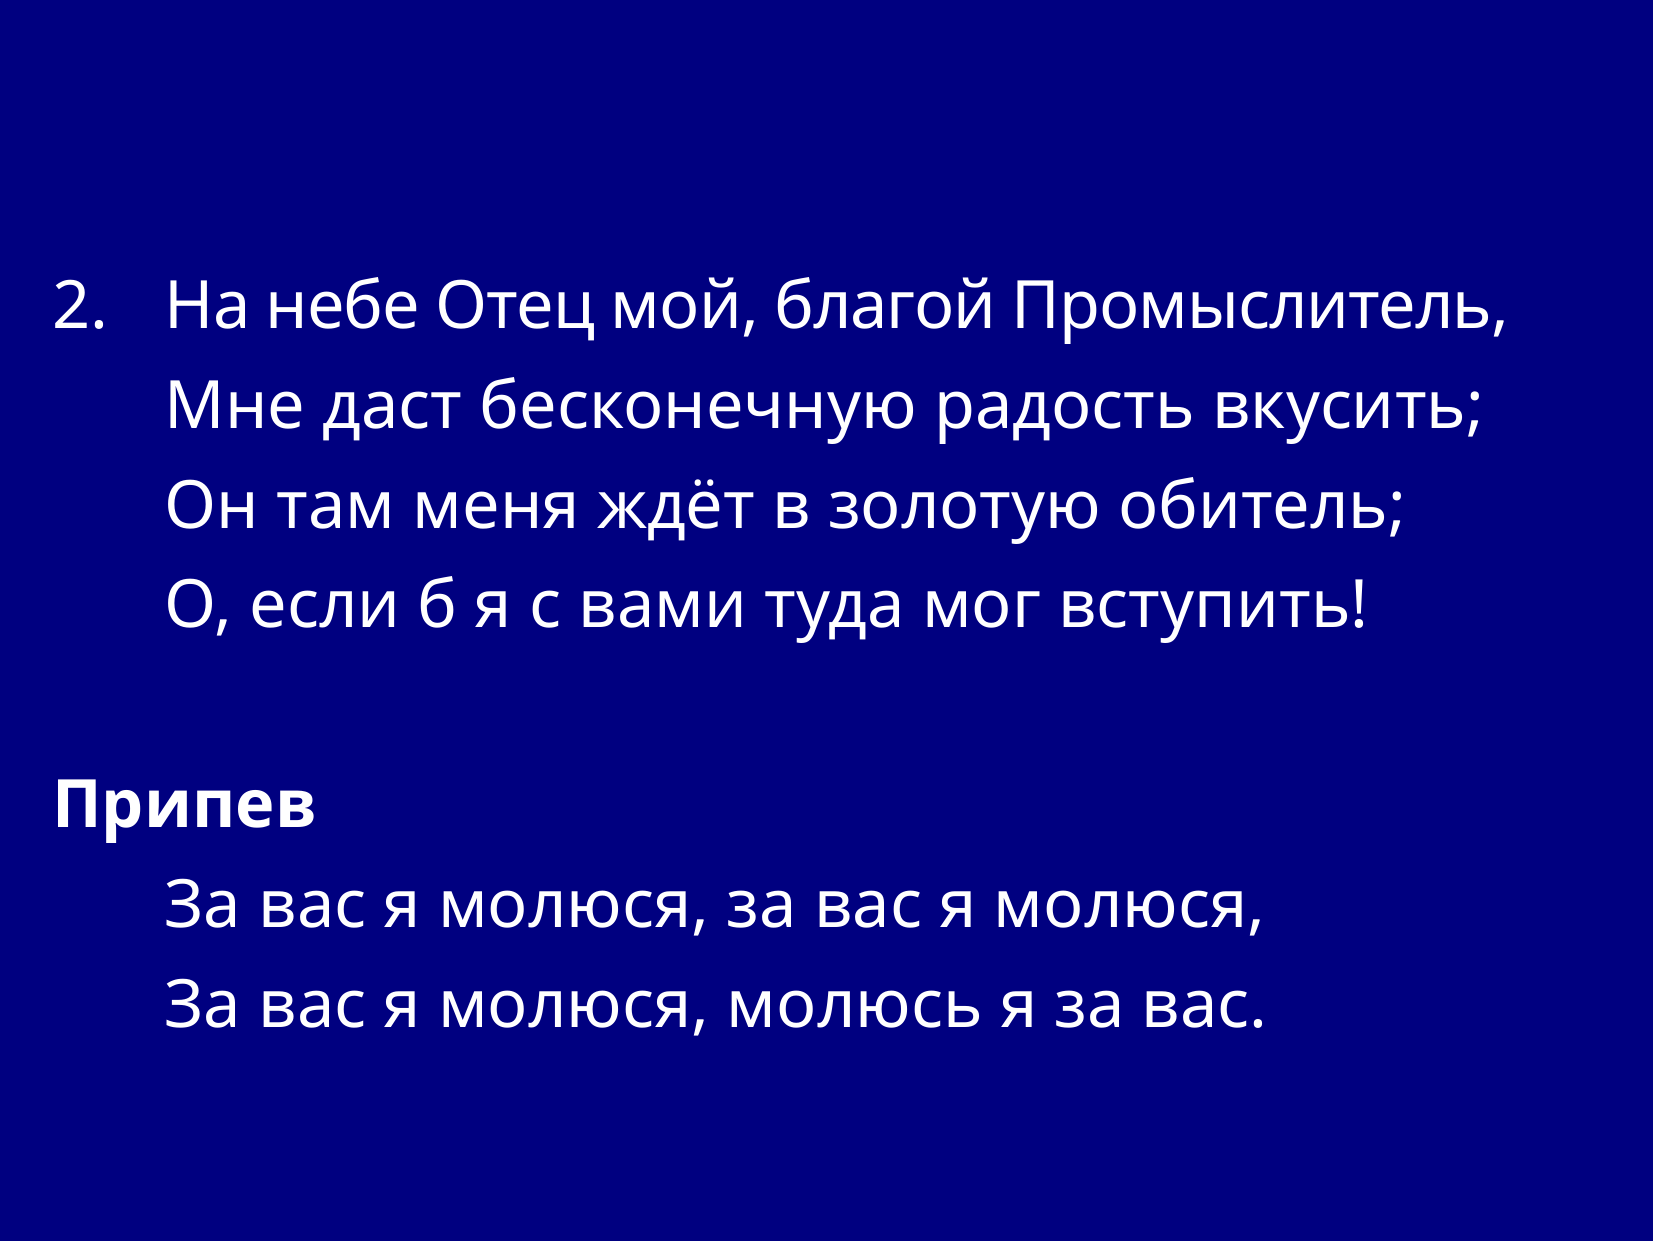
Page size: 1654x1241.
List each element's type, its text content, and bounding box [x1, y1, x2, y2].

text_box 2. На небе Отец мой, благой Промыслитель, Мне даст бесконечную радость вкусить; Он там меня ждёт в золотую обитель; О, если б я с вами туда мог вступить! Припев За вас я молюся, за вас я молюся, За вас я молюся, молюсь я за вас. [37, 150, 1653, 1163]
